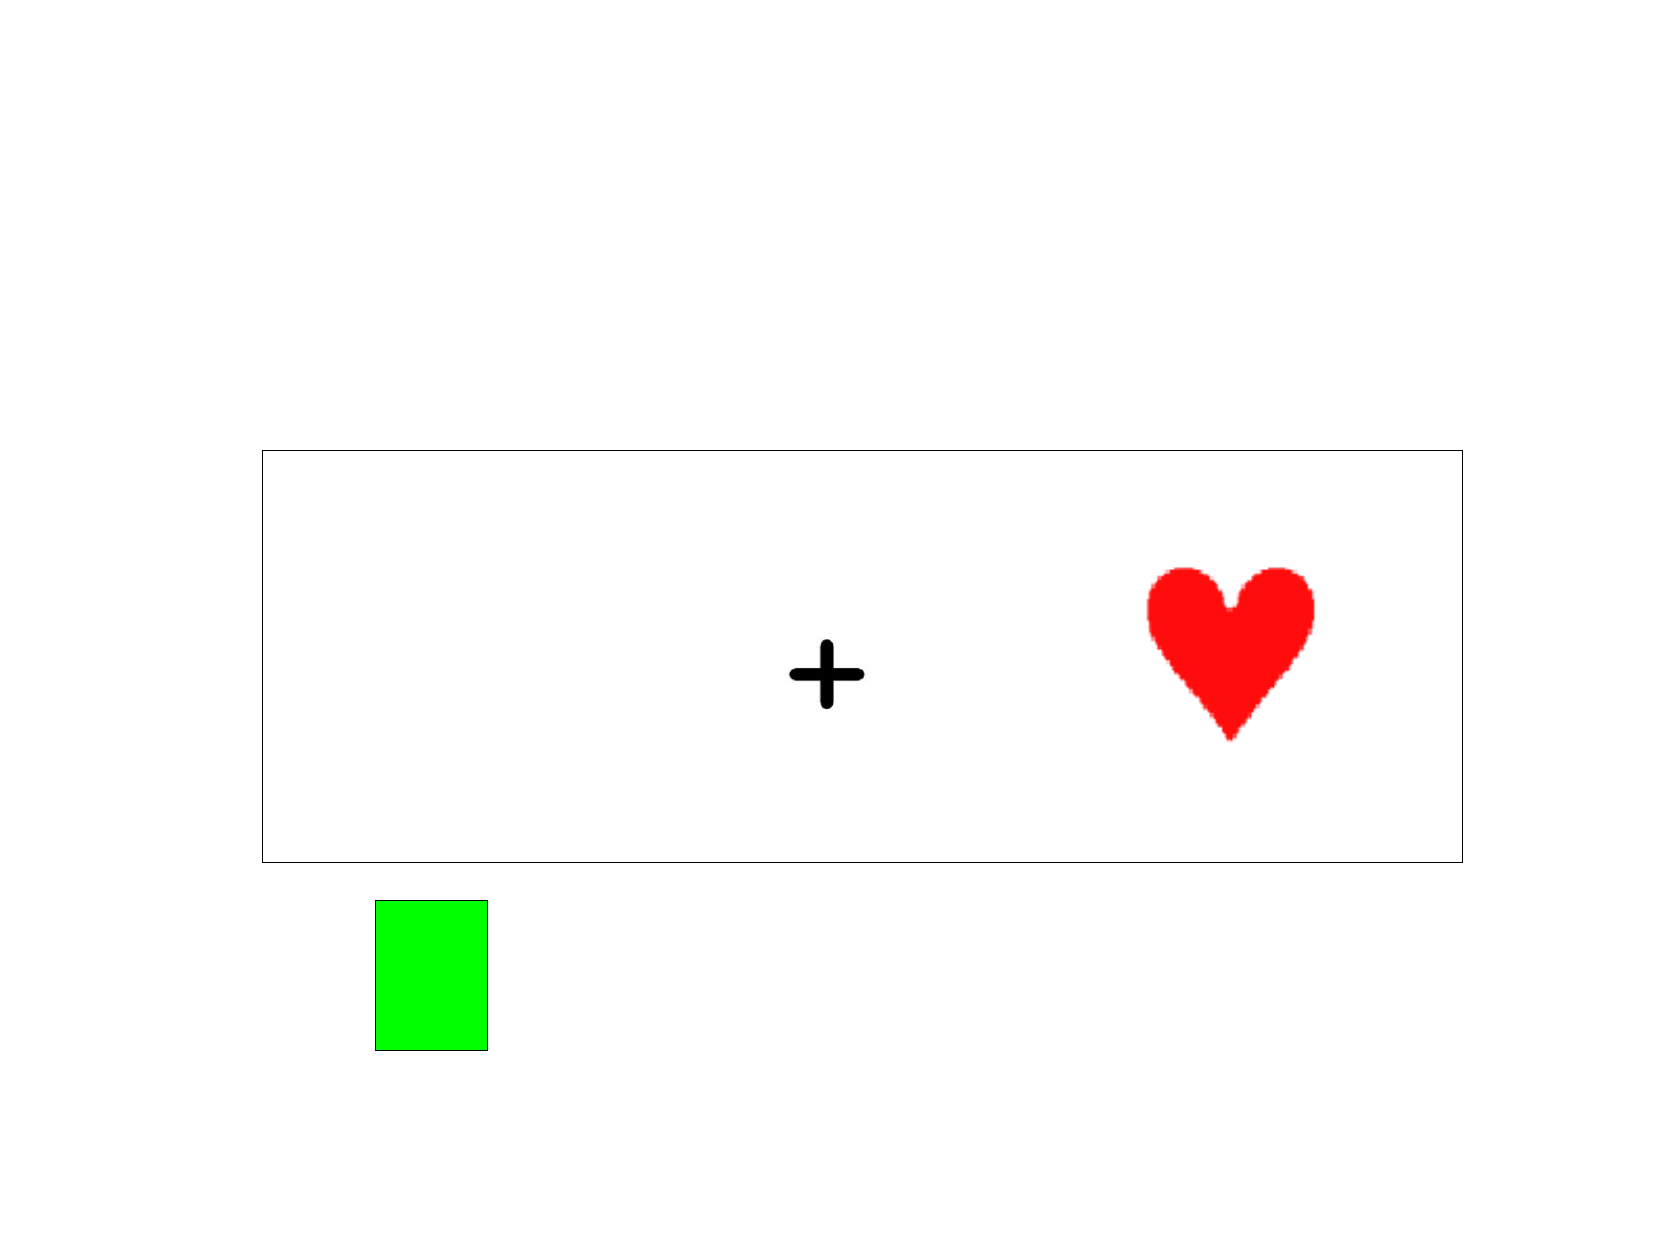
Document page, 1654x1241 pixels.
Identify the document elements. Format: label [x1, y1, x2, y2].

text_box [375, 900, 488, 1051]
text_box [262, 450, 1463, 863]
picture [1137, 566, 1321, 751]
picture [787, 637, 868, 712]
